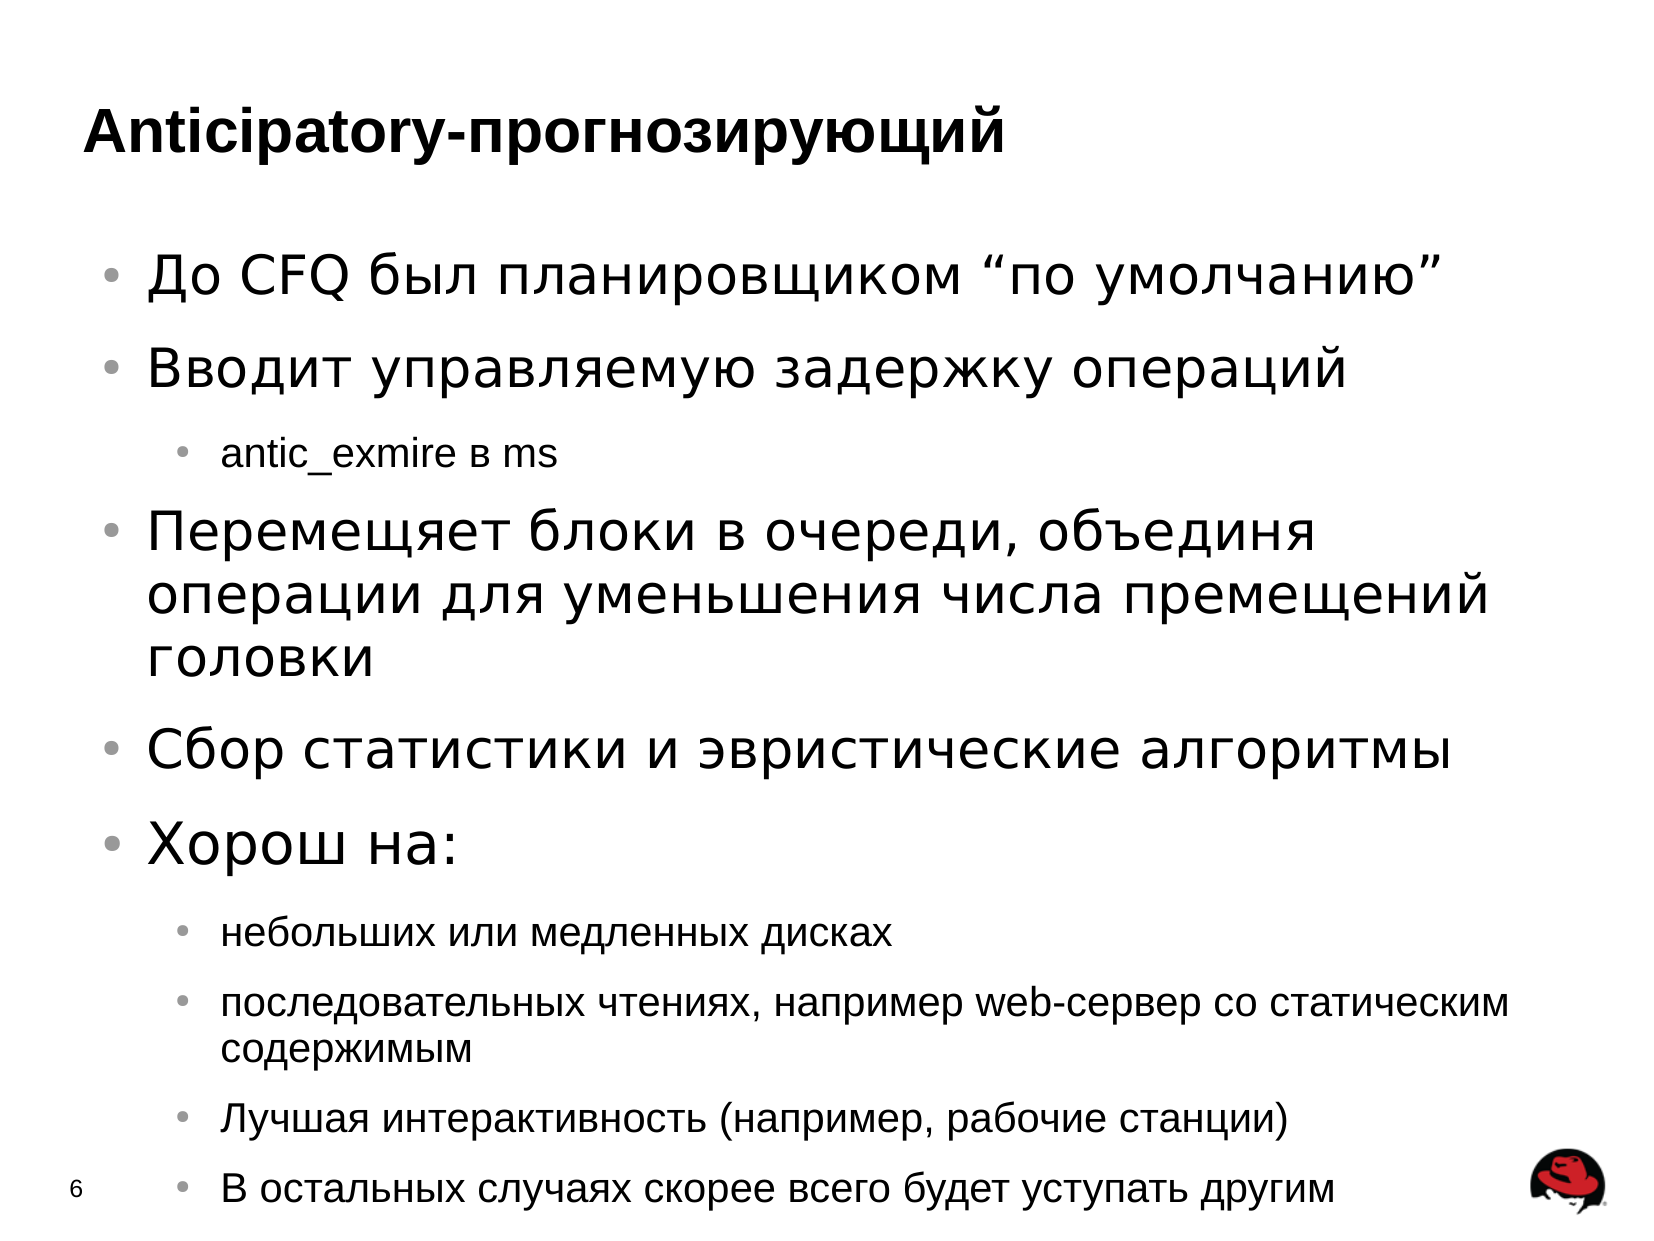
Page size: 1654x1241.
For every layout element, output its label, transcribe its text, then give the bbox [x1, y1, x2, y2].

picture [1529, 1146, 1613, 1224]
title Anticipatory-прогнозирующий [82, 37, 1571, 226]
list До CFQ был планировщиком “по умолчанию” Вводит управляемую задержку операций antic_exmire в ms Перемещяет блоки в очереди, объединя операции для уменьшения числа премещений головки Сбор статистики и эвристические алгоритмы Хорош на: небольших или медленных дисках последовательных чтениях, например web-сервер со статическим содержимым Лучшая интерактивность (например, рабочие станции) В остальных случаях скорее всего будет уступать другим [86, 244, 1576, 1212]
